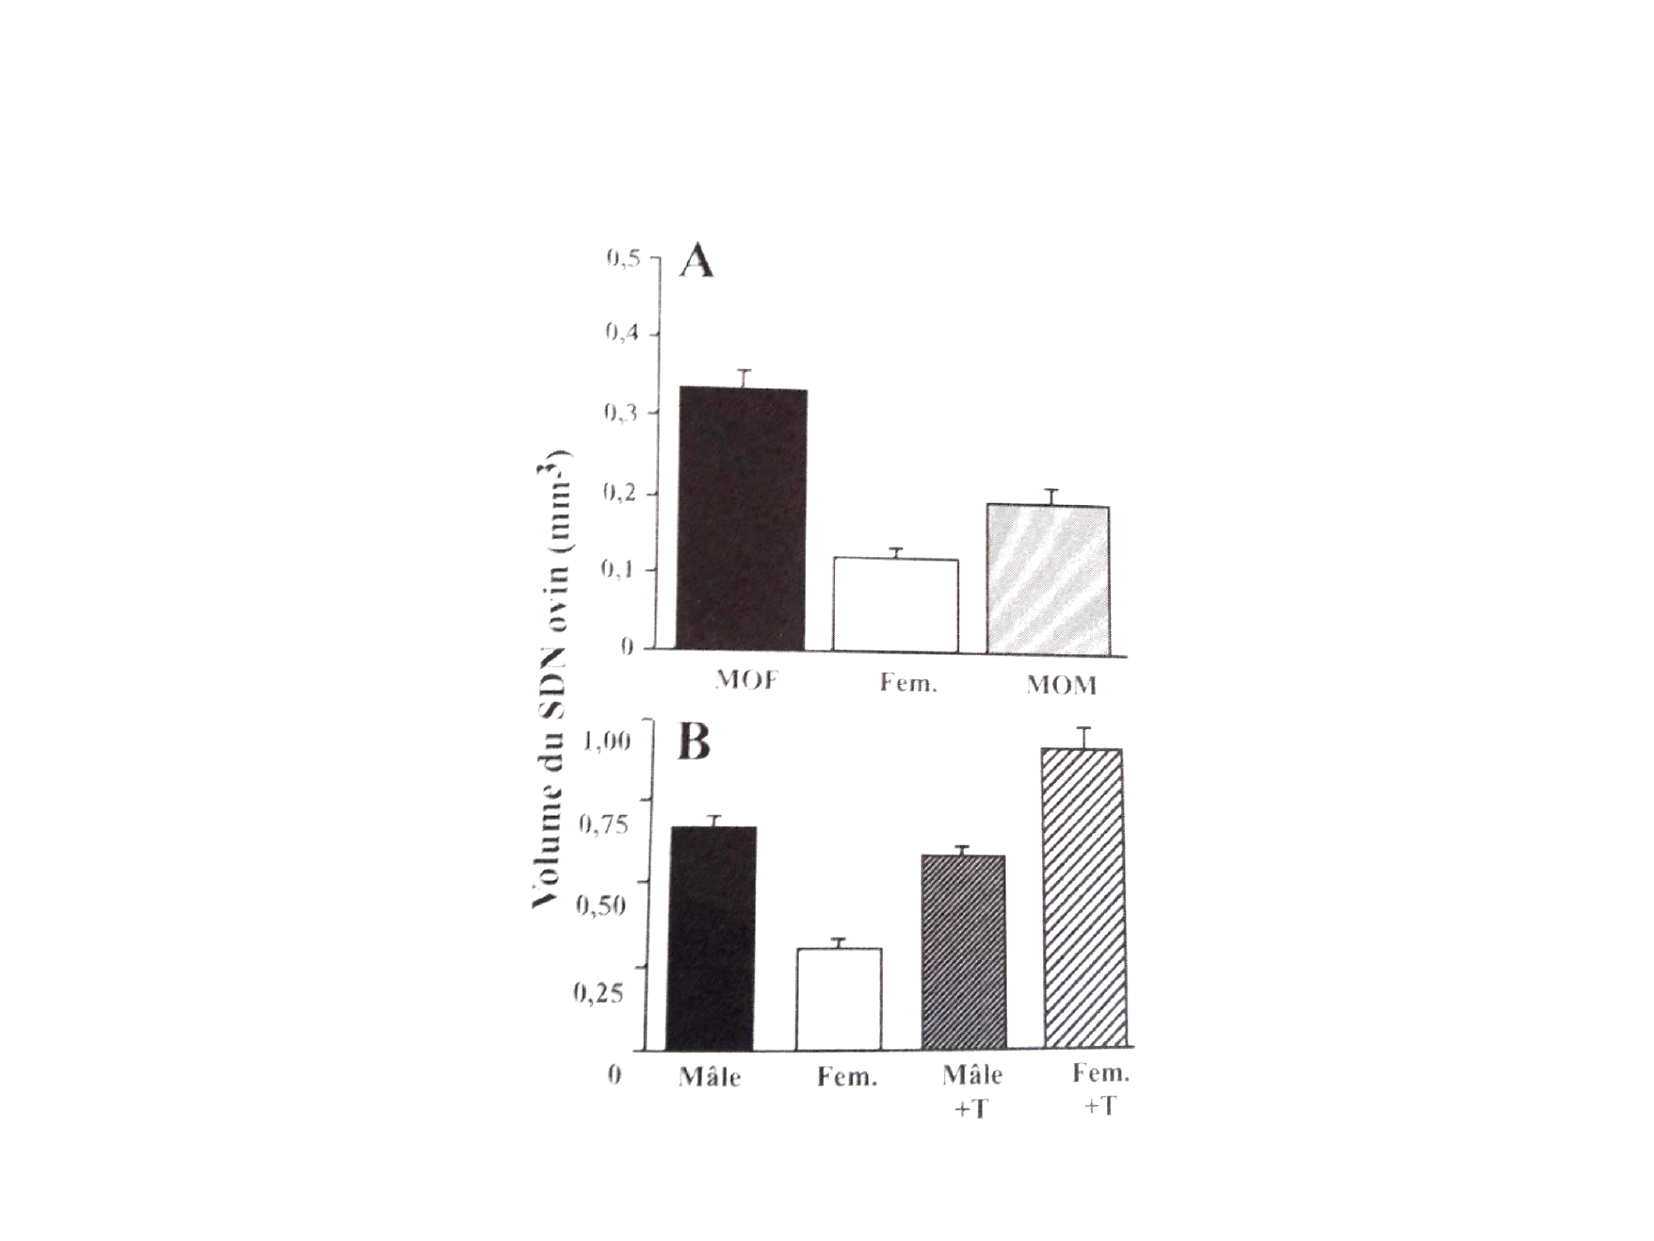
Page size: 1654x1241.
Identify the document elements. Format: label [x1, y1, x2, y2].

picture [457, 145, 1197, 1146]
